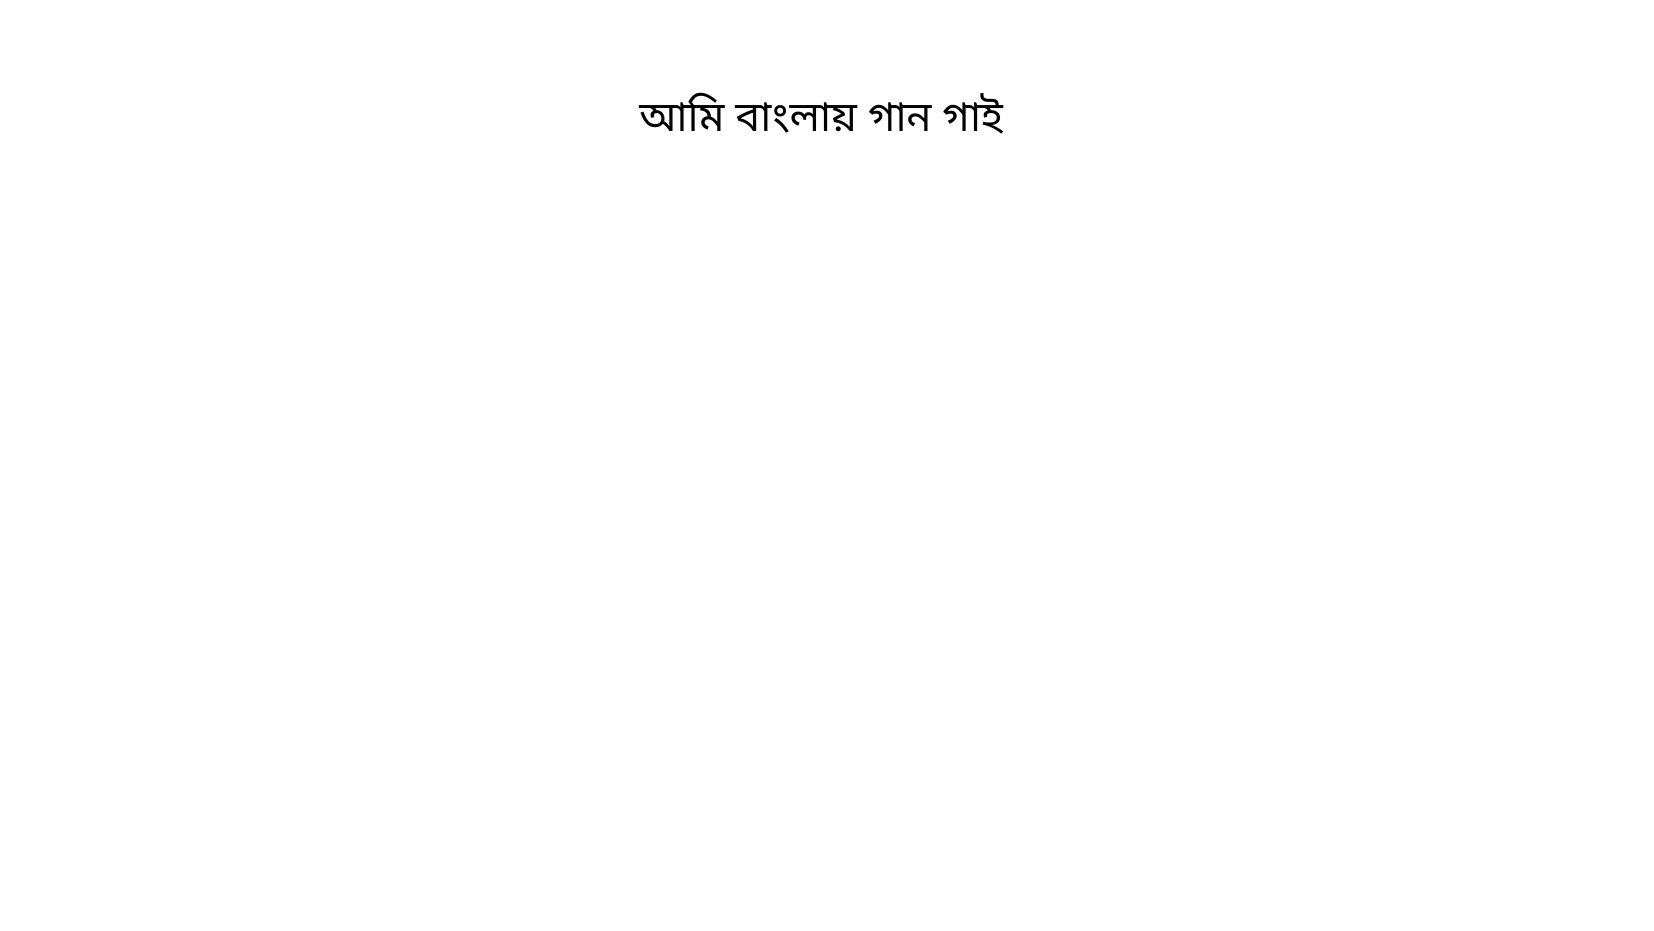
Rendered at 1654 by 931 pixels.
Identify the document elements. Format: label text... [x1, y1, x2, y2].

title আমি বাংলায় গান গাই [82, 37, 1571, 193]
